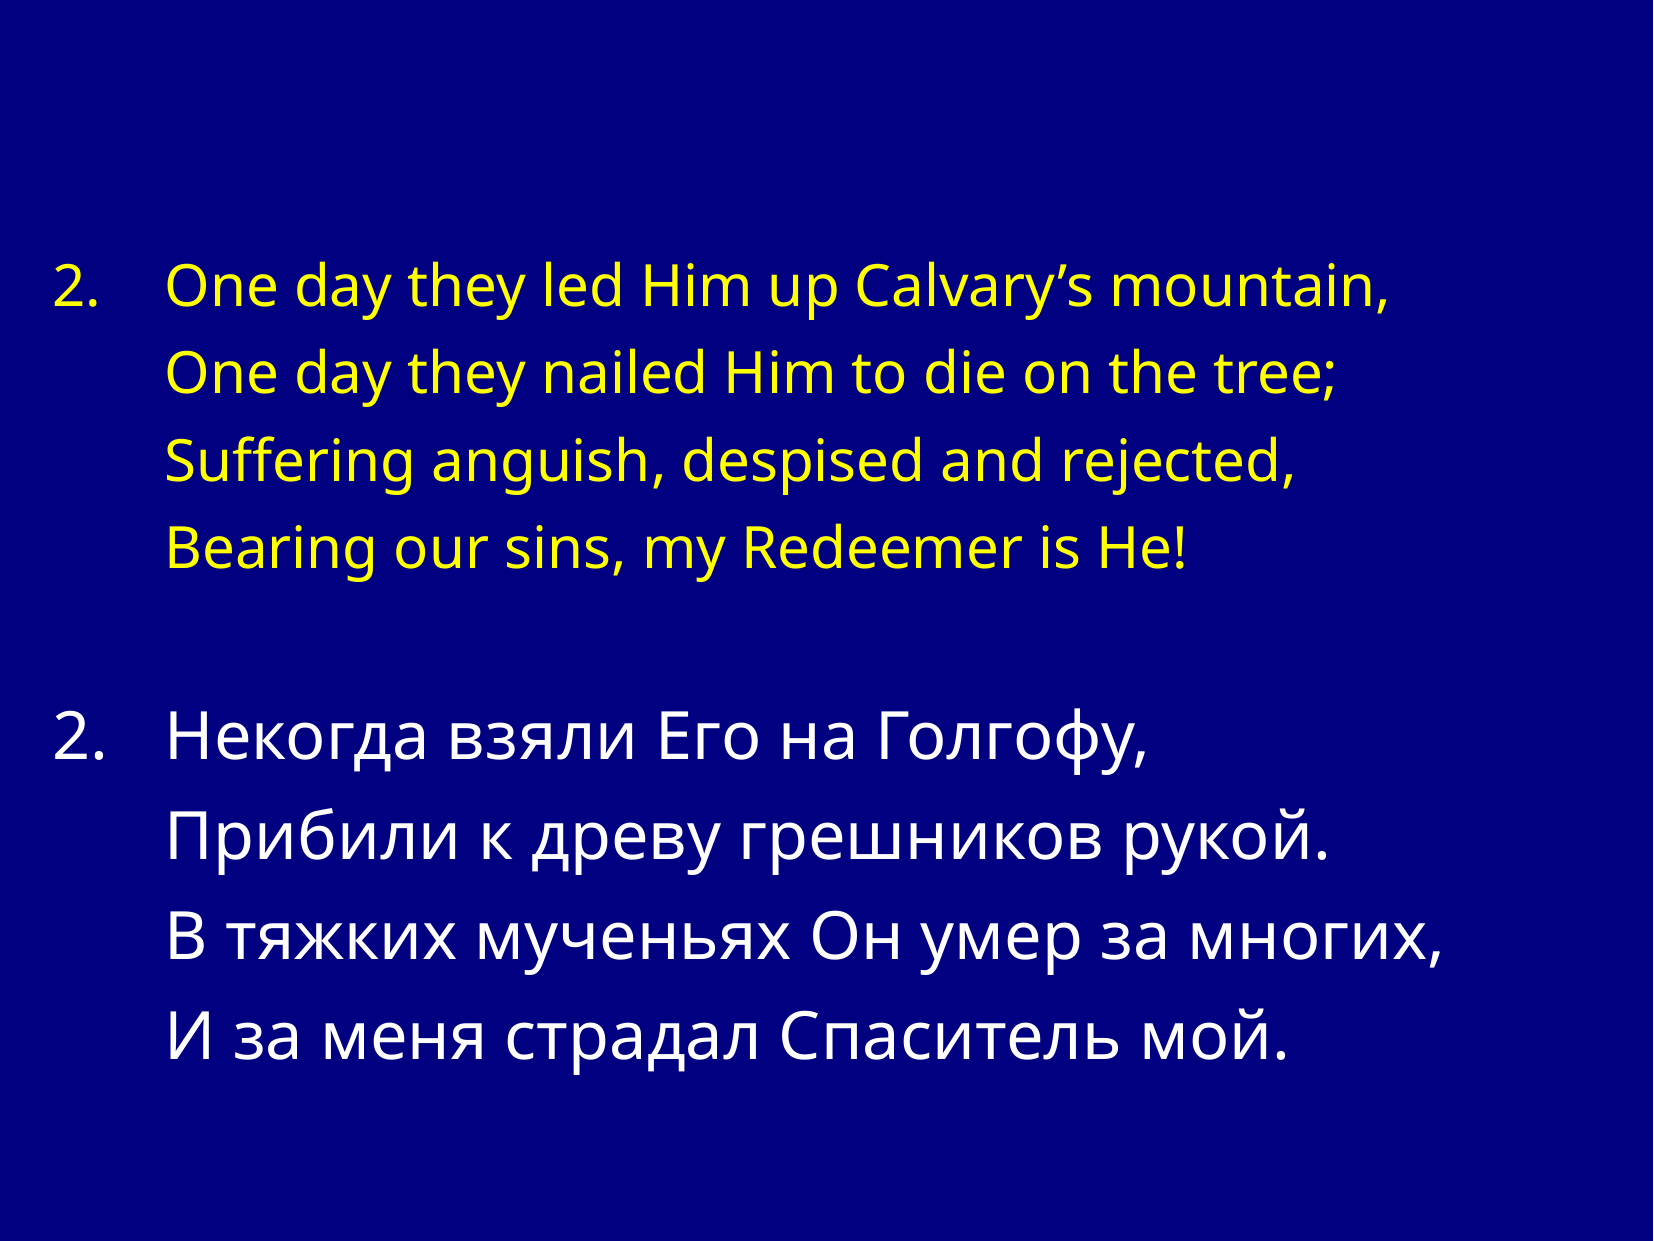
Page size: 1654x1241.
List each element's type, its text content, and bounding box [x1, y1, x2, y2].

text_box 2. Некогда взяли Его на Голгофу, Прибили к древу грешников рукой. В тяжких мученьях Он умер за многих, И за меня страдал Спаситель мой. [37, 581, 1651, 1163]
text_box 2. One day they led Him up Calvary’s mountain, One day they nailed Him to die on the tree; Suffering anguish, despised and rejected, Bearing our sins, my Redeemer is He! [37, 150, 1651, 581]
